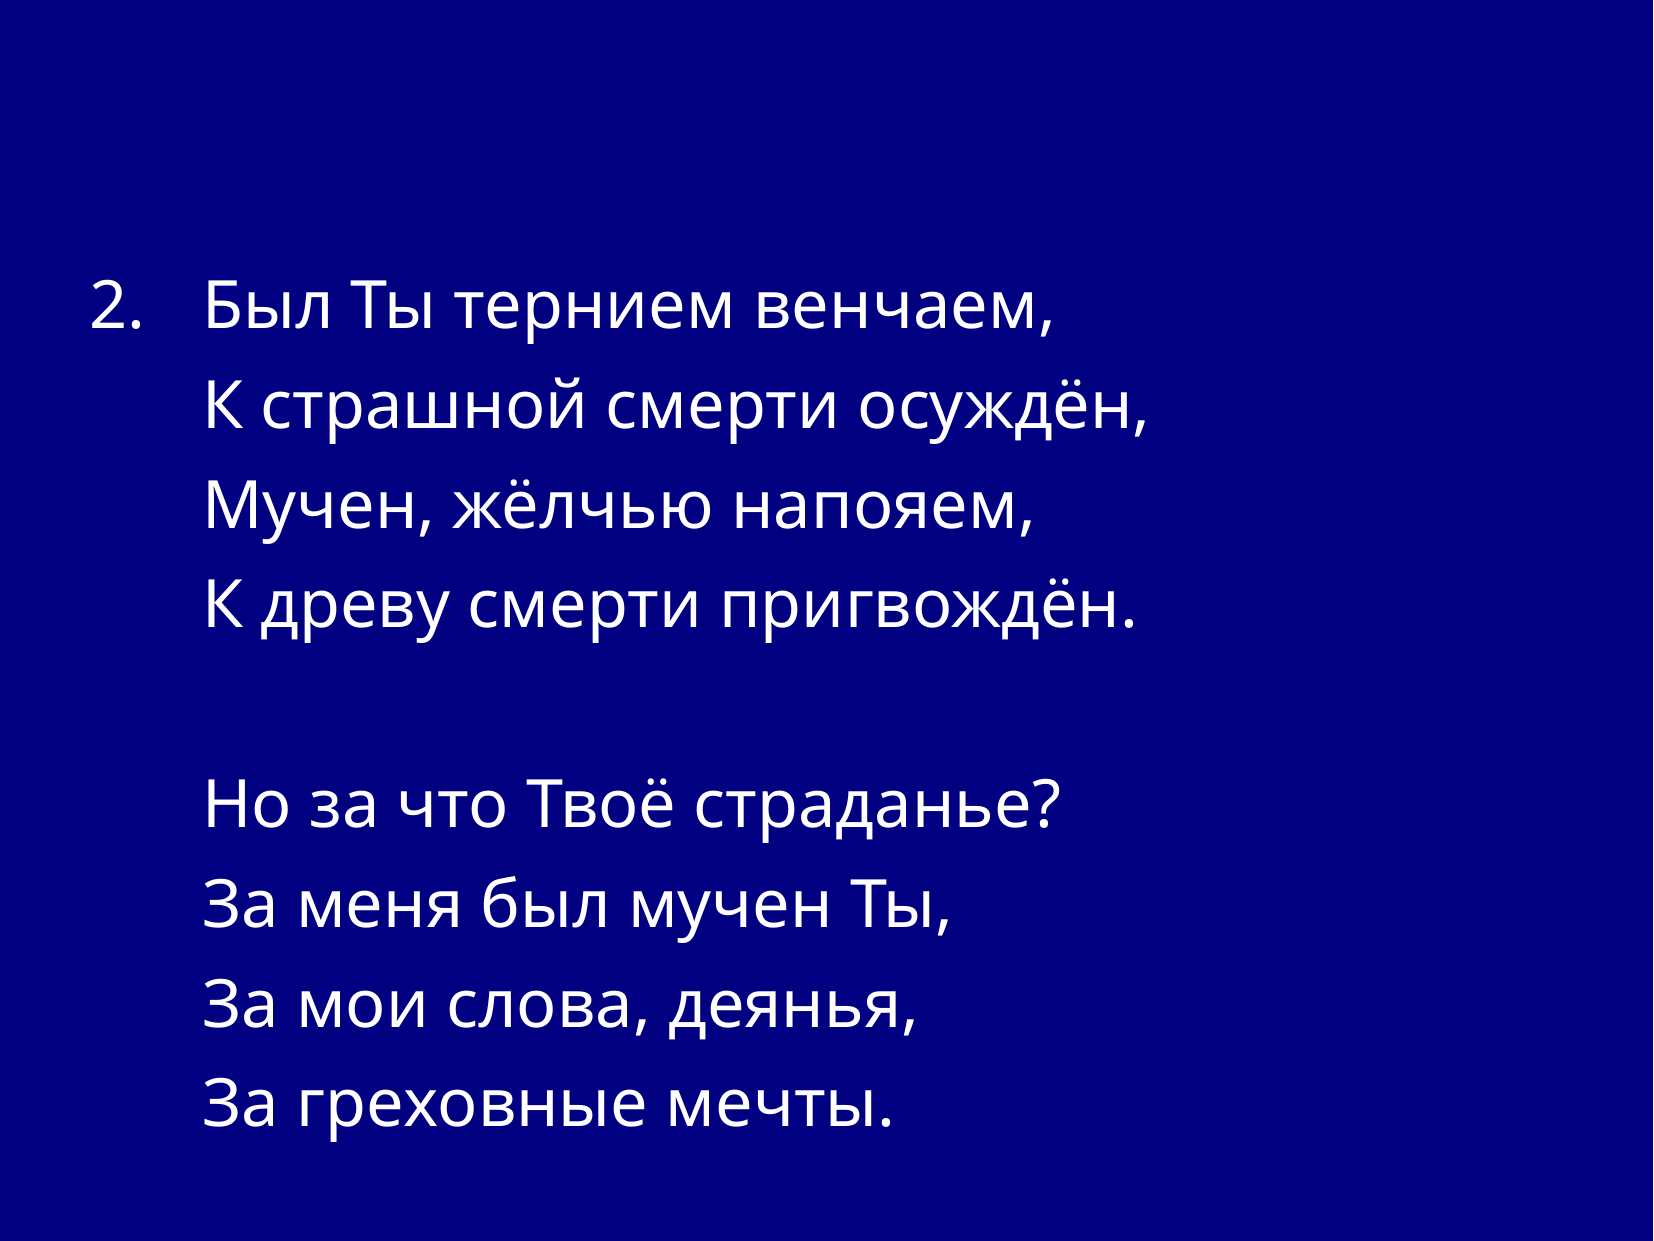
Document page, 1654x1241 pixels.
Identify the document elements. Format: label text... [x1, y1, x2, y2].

text_box 2. Был Ты тернием венчаем, К страшной смерти осуждён, Мучен, жёлчью напояем, К древу смерти пригвождён. Но за что Твоё страданье? За меня был мучен Ты, За мои слова, деянья, За греховные мечты. [75, 150, 1576, 1163]
